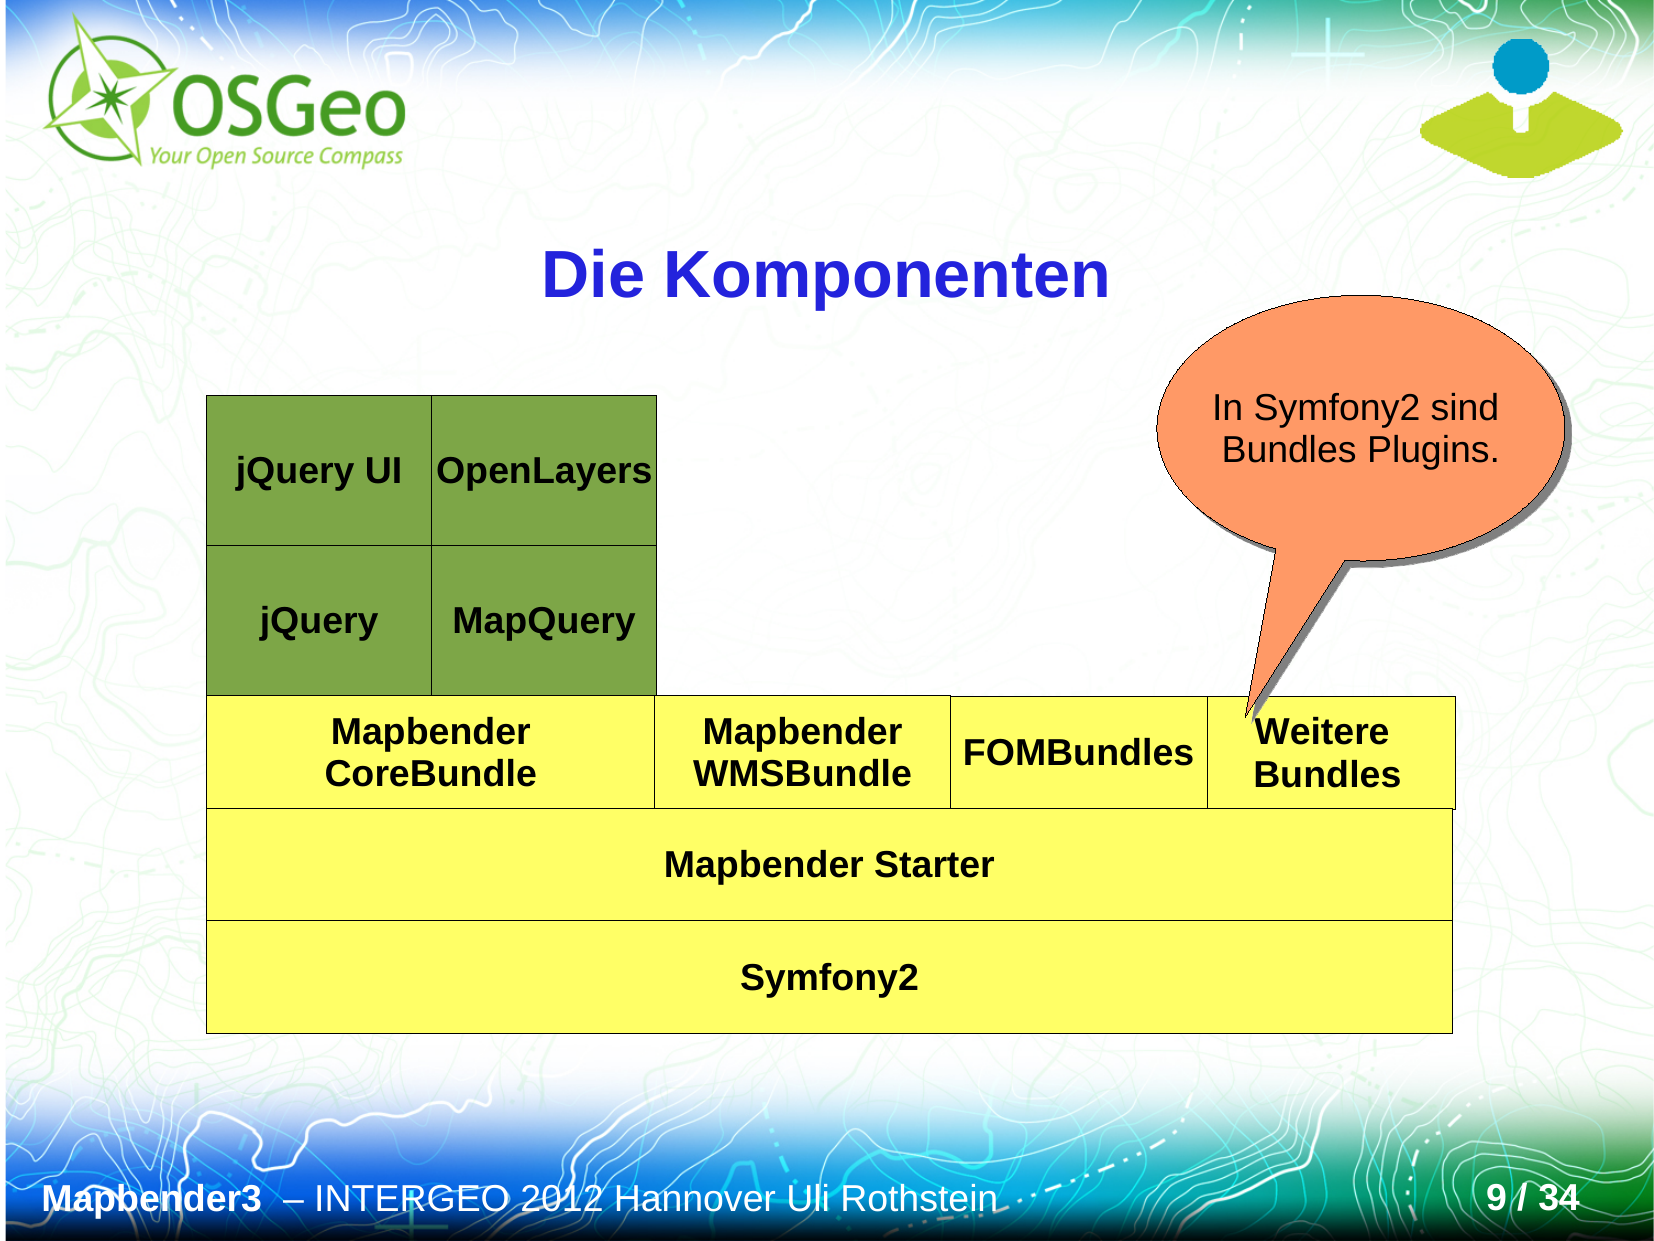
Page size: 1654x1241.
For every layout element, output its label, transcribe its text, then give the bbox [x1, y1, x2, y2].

text_box Mapbender WMSBundle [654, 695, 951, 809]
text_box Symfony2 [206, 921, 1453, 1034]
text_box Mapbender Starter [206, 808, 1453, 921]
text_box jQuery [206, 546, 431, 696]
title Die Komponenten [82, 208, 1571, 342]
text_box MapQuery [431, 546, 657, 696]
text_box FOMBundles [950, 696, 1208, 809]
text_box Weitere Bundles [1208, 696, 1456, 810]
text_box Mapbender CoreBundle [206, 696, 654, 809]
text_box OpenLayers [431, 395, 657, 546]
picture [5, 0, 1654, 1241]
text_box jQuery UI [206, 395, 431, 546]
text_box In Symfony2 sind Bundles Plugins. [1156, 295, 1565, 718]
